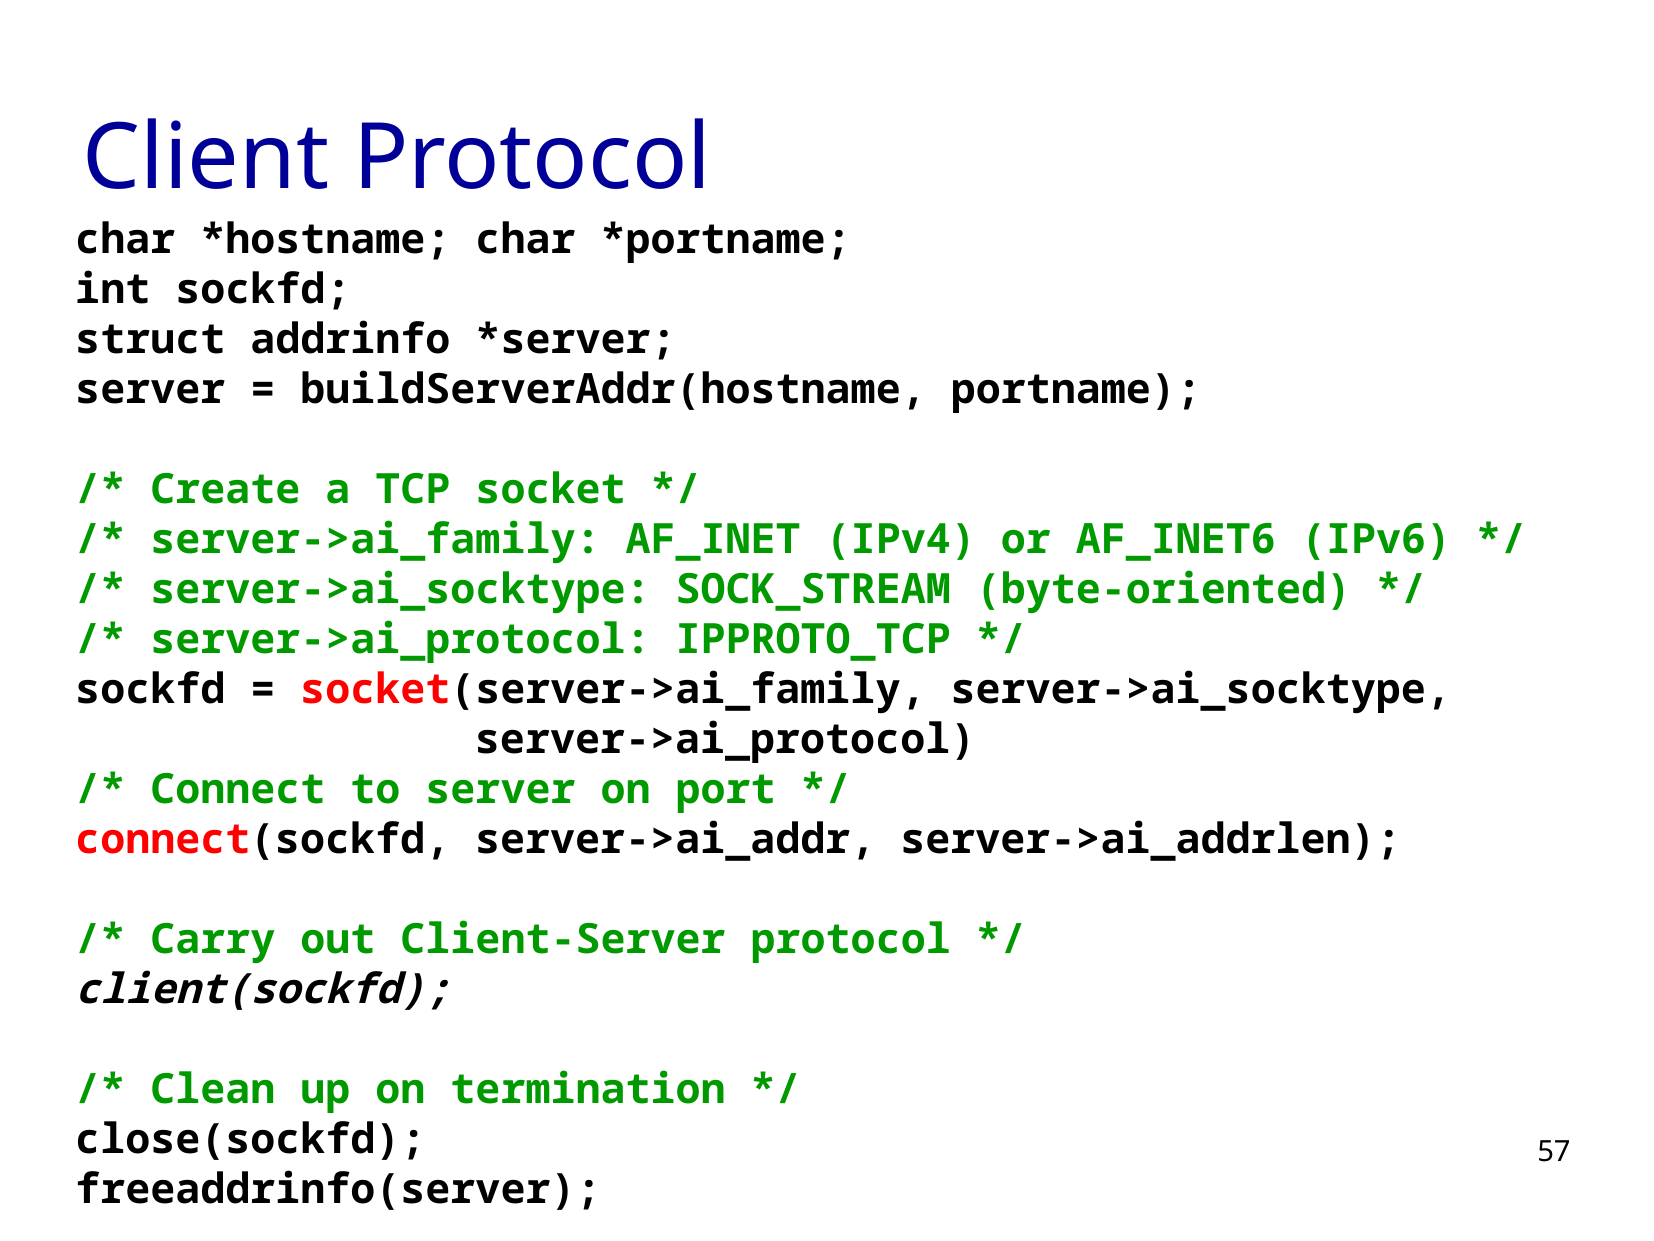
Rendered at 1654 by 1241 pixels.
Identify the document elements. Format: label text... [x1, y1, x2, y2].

title Client Protocol [82, 49, 1571, 257]
text_box char *hostname; char *portname; int sockfd; struct addrinfo *server; server = buildServerAddr(hostname, portname); /* Create a TCP socket */ /* server->ai_family: AF_INET (IPv4) or AF_INET6 (IPv6) */ /* server->ai_socktype: SOCK_STREAM (byte-oriented) */ /* server->ai_protocol: IPPROTO_TCP */ sockfd = socket(server->ai_family, server->ai_socktype, server->ai_protocol) /* Connect to server on port */ connect(sockfd, server->ai_addr, server->ai_addrlen); /* Carry out Client-Server protocol */ client(sockfd); /* Clean up on termination */ close(sockfd); freeaddrinfo(server); [60, 204, 1561, 1220]
